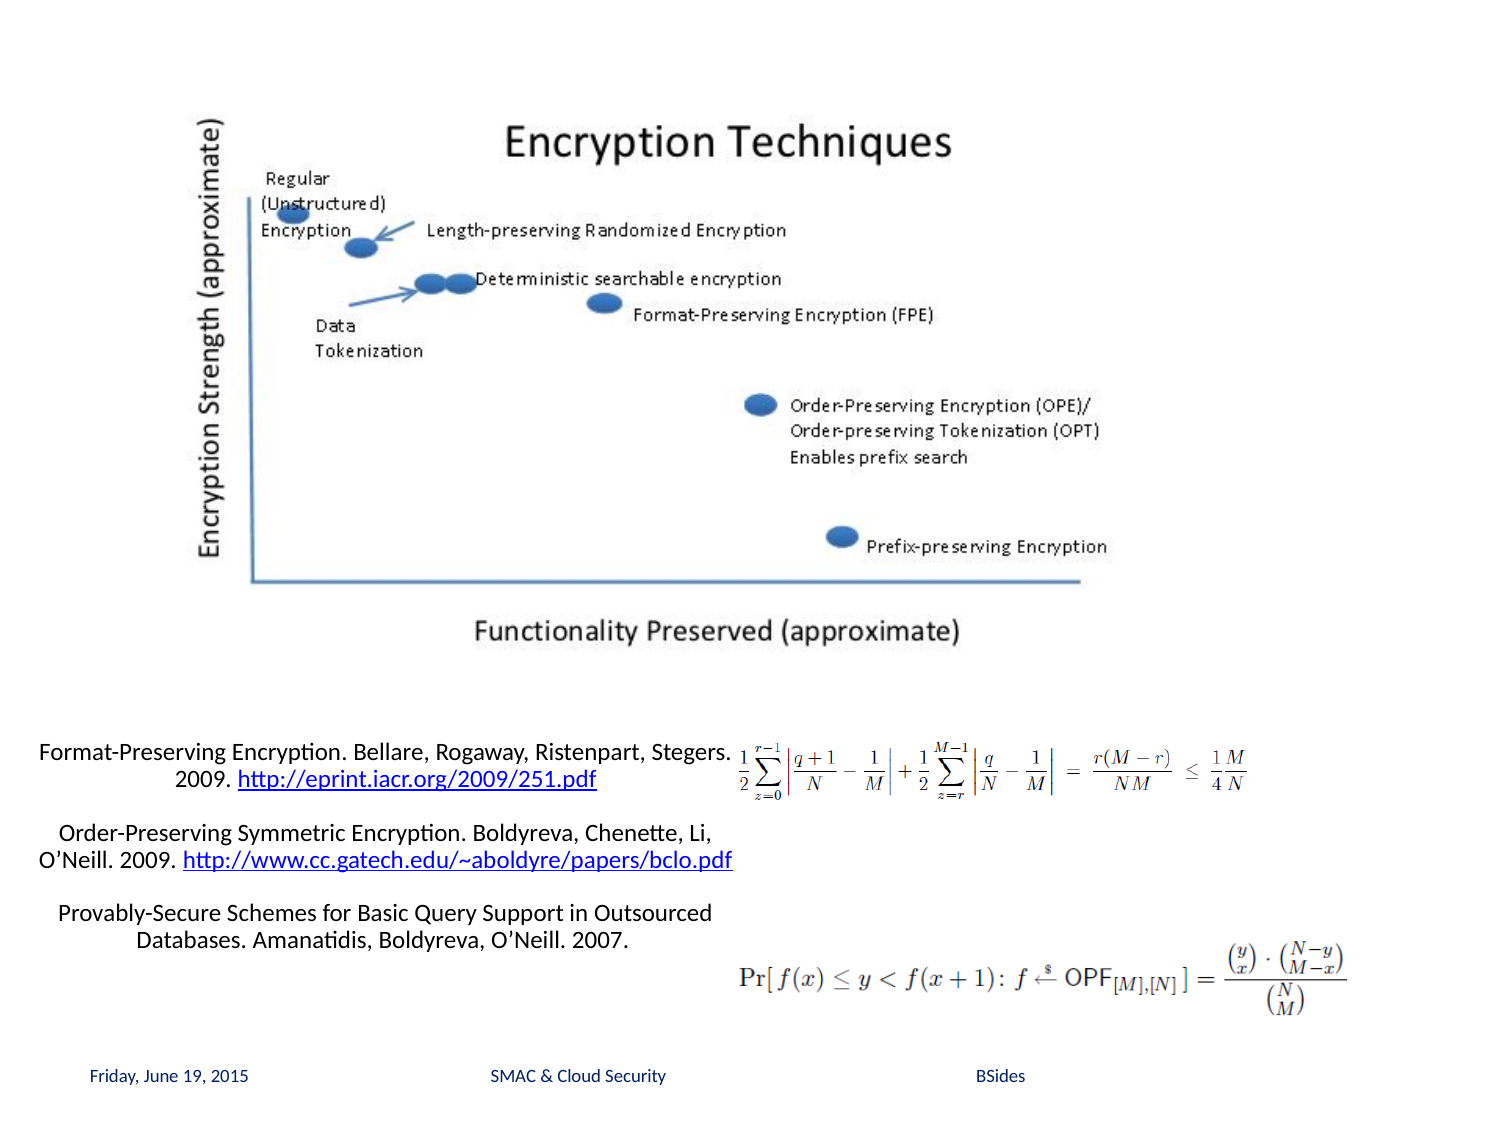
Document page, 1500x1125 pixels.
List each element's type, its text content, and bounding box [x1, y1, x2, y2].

picture [150, 113, 1161, 658]
text_box Friday, June 19, 2015 SMAC & Cloud Security BSides [74, 1043, 1395, 1103]
text_box Format-Preserving Encryption. Bellare, Rogaway, Ristenpart, Stegers. 2009. http://eprint.iacr.org/2009/251.pdf Order-Preserving Symmetric Encryption. Boldyreva, Chenette, Li, O’Neill. 2009. http://www.cc.gatech.edu/~aboldyre/papers/bclo.pdf Provably-Secure Schemes for Basic Query Support in Outsourced Databases. Amanatidis, Boldyreva, O’Neill. 2007. [18, 731, 755, 1020]
picture [730, 731, 1252, 809]
picture [726, 930, 1356, 1023]
